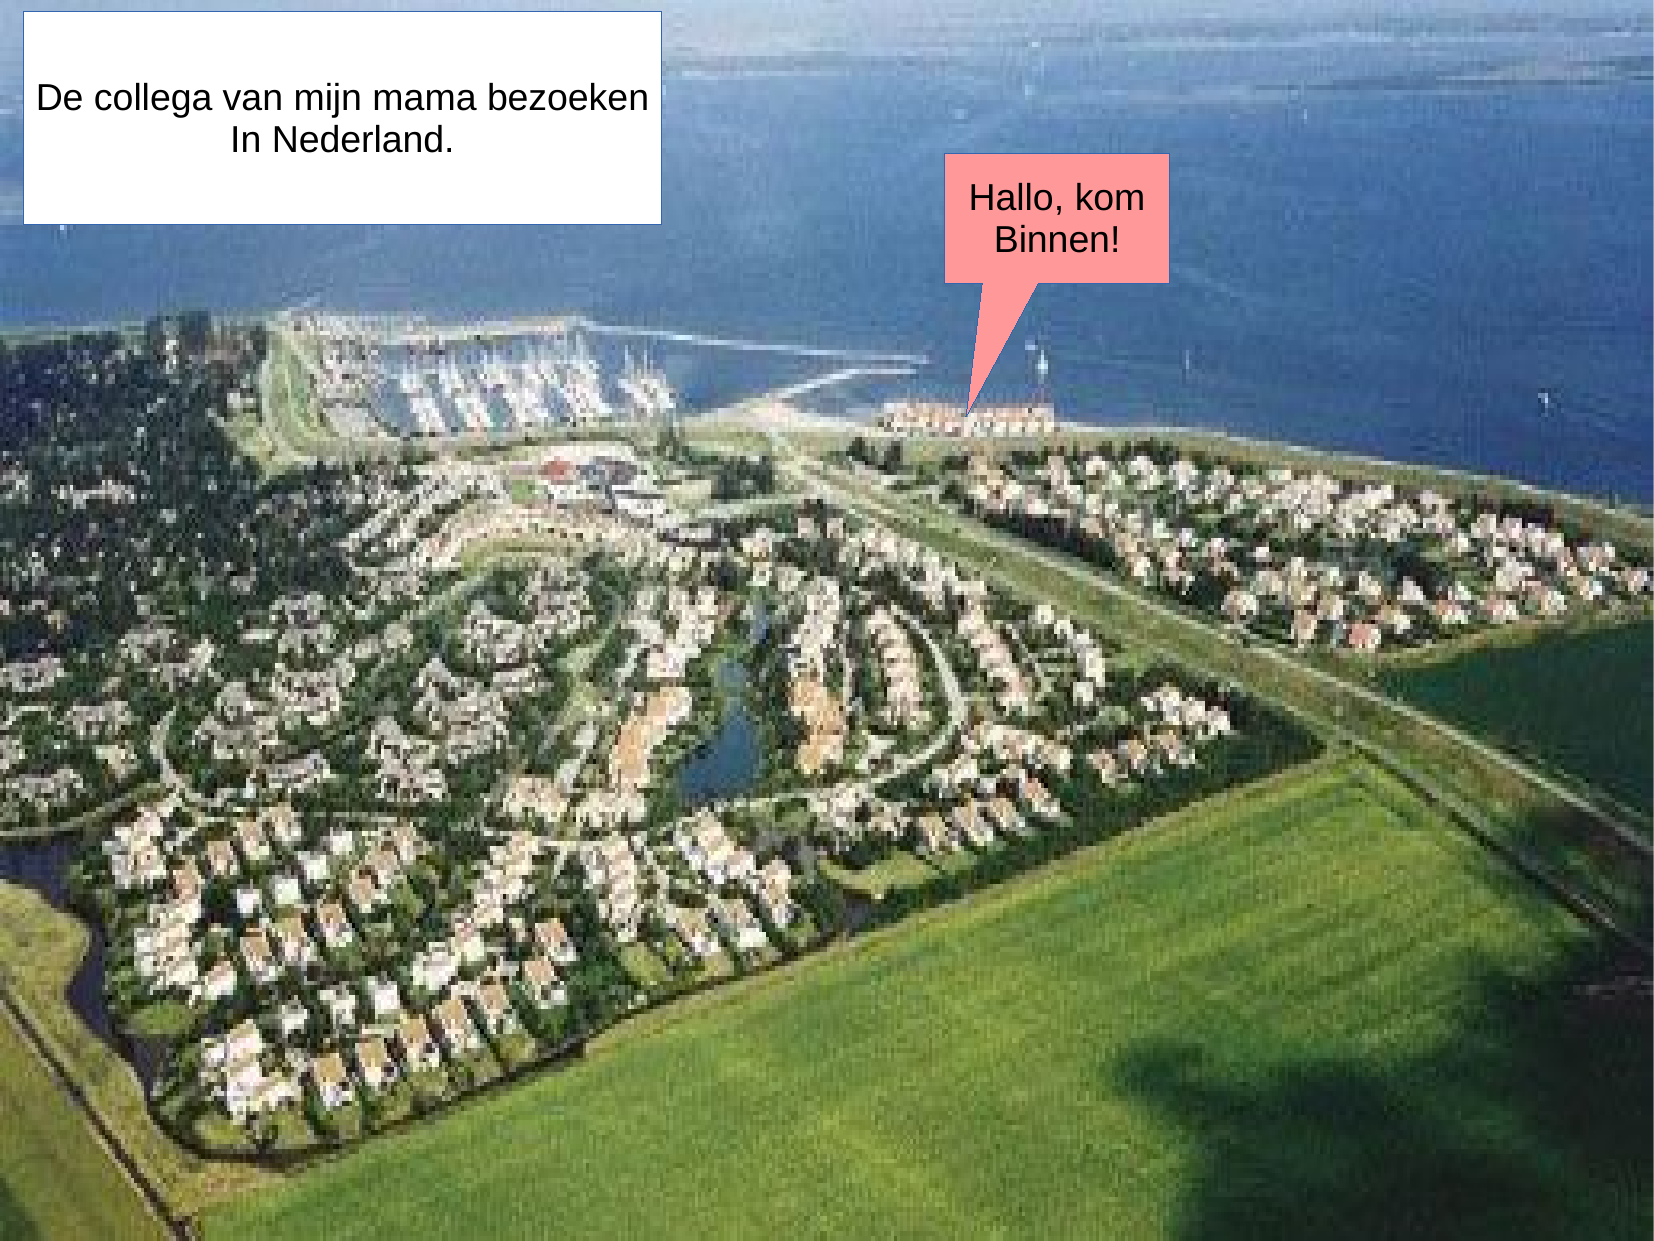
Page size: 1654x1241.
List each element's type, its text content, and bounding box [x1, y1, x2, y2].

text_box Hallo, kom Binnen! [944, 153, 1170, 417]
text_box De collega van mijn mama bezoeken In Nederland. [23, 11, 662, 225]
picture [0, 0, 1654, 1241]
